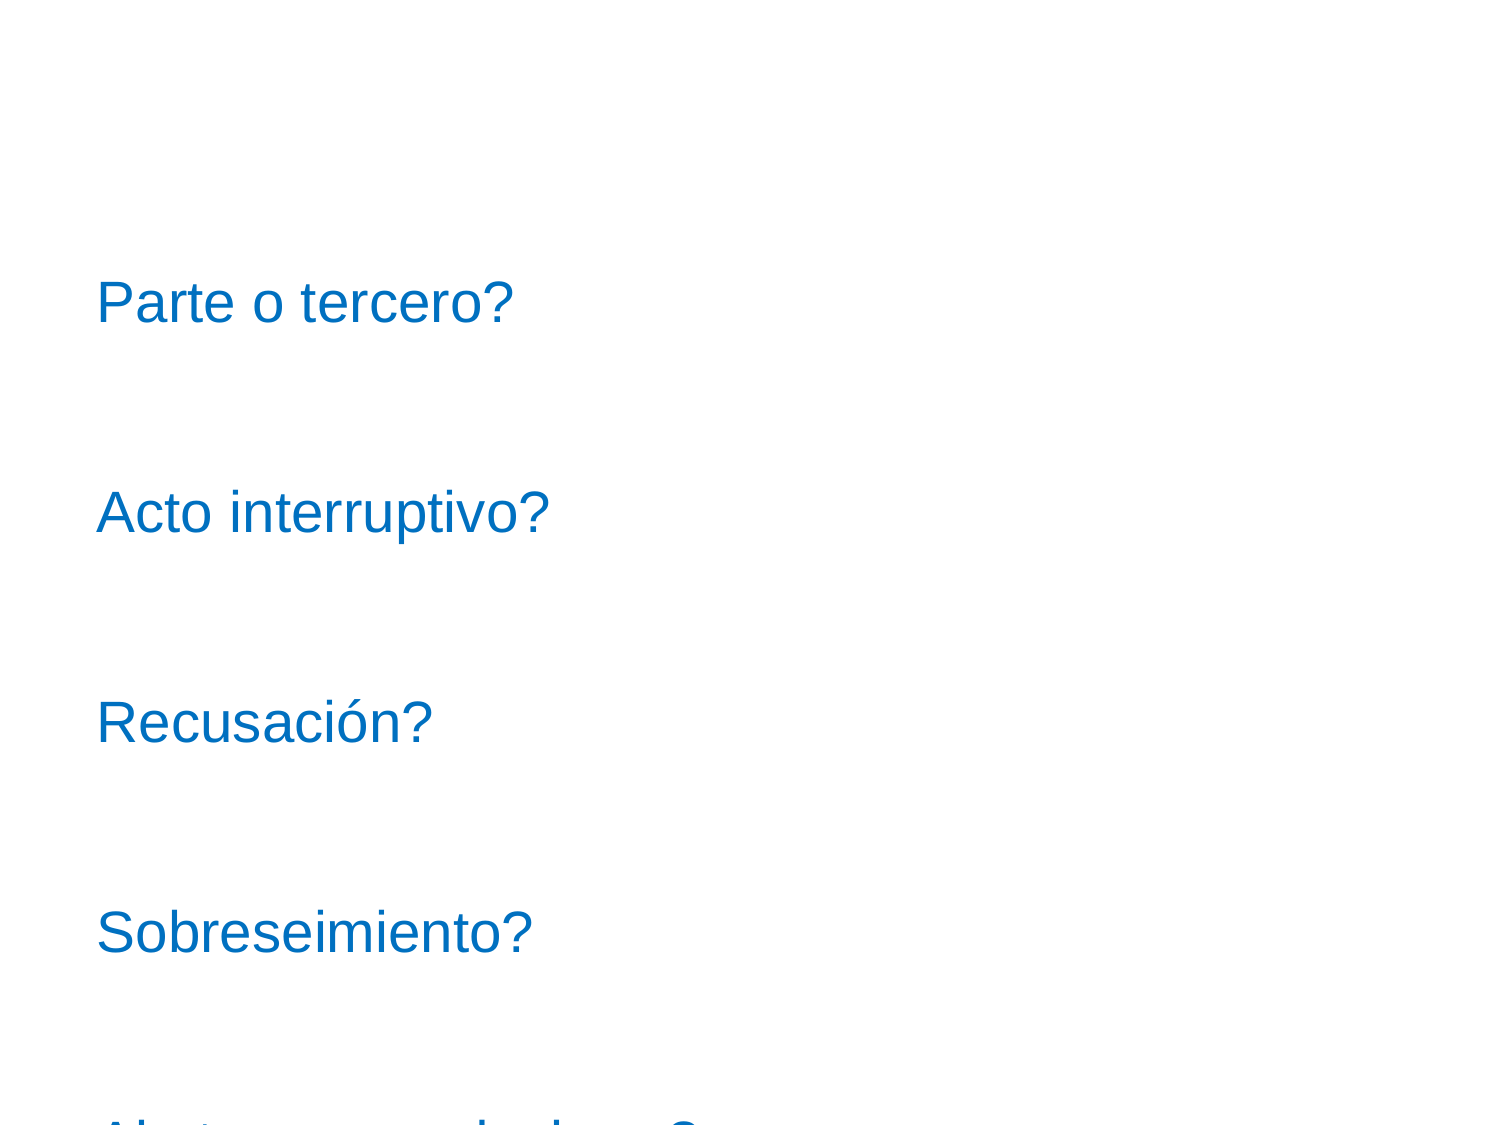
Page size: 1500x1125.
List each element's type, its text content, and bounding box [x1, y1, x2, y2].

list ¿Parte o tercero? ¿Acto interruptivo? ¿Recusación? ¿Sobreseimiento? ¿Abstenerse a declarar? ¿Proponer diligencias probatorias? ¿Designar defensor? ¿Oponer excepciones-Recursos? [81, 117, 1425, 1125]
